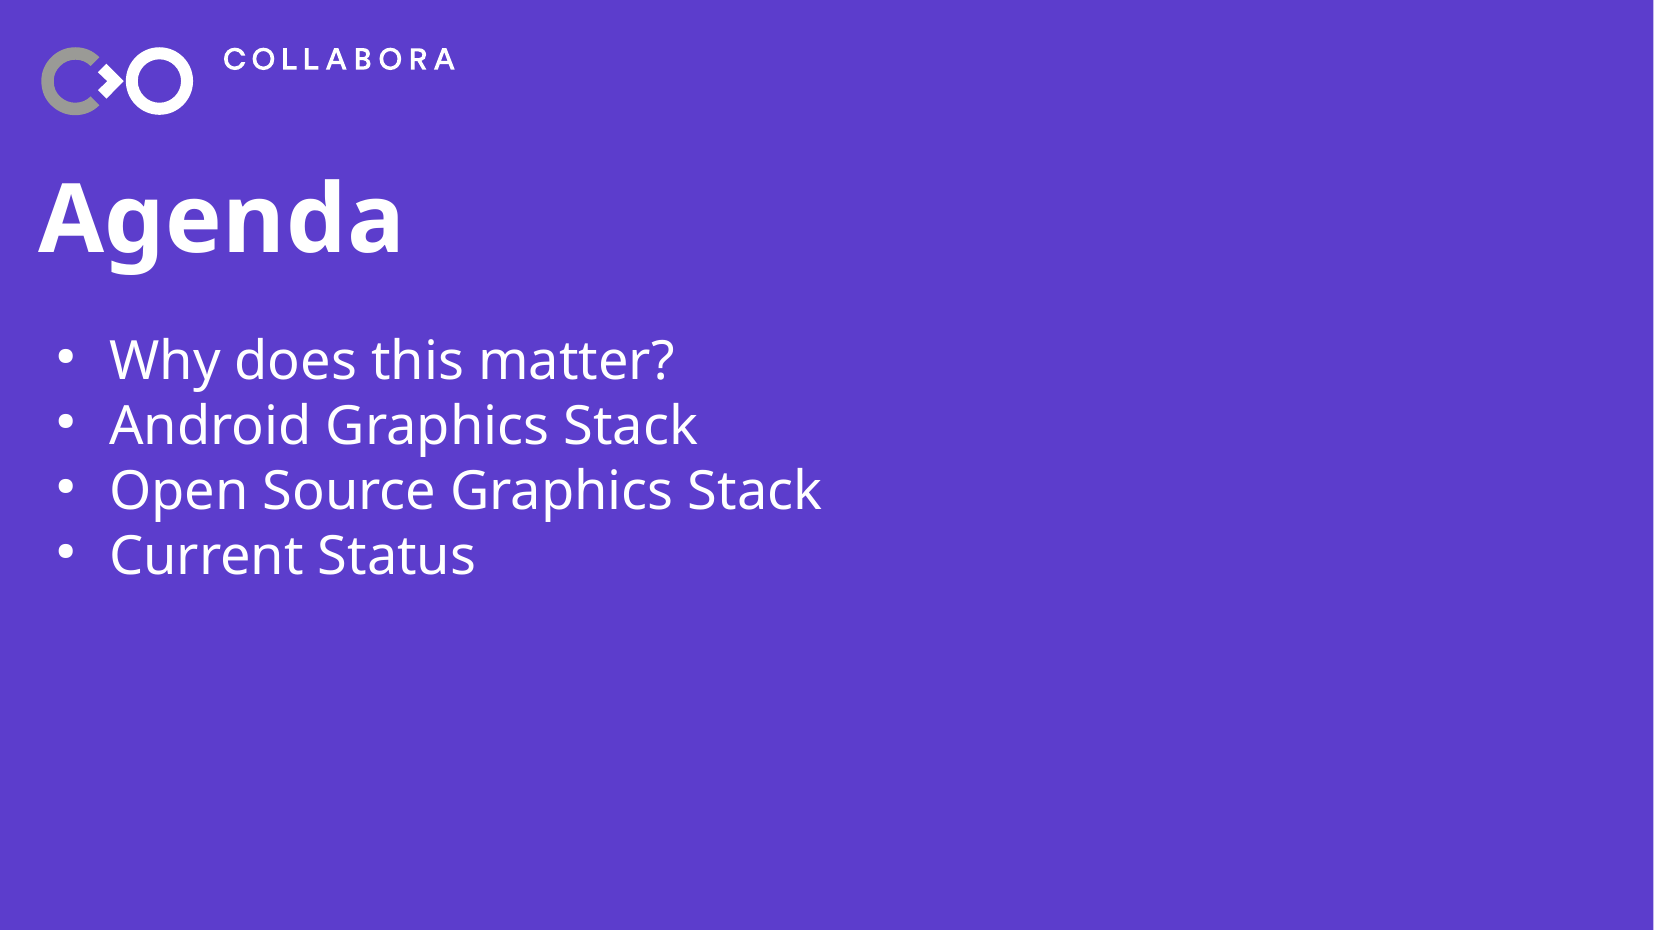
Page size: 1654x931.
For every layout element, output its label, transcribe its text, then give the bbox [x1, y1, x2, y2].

list Why does this matter? Android Graphics Stack Open Source Graphics Stack Current Status [38, 325, 1614, 613]
title Agenda [38, 156, 1614, 213]
